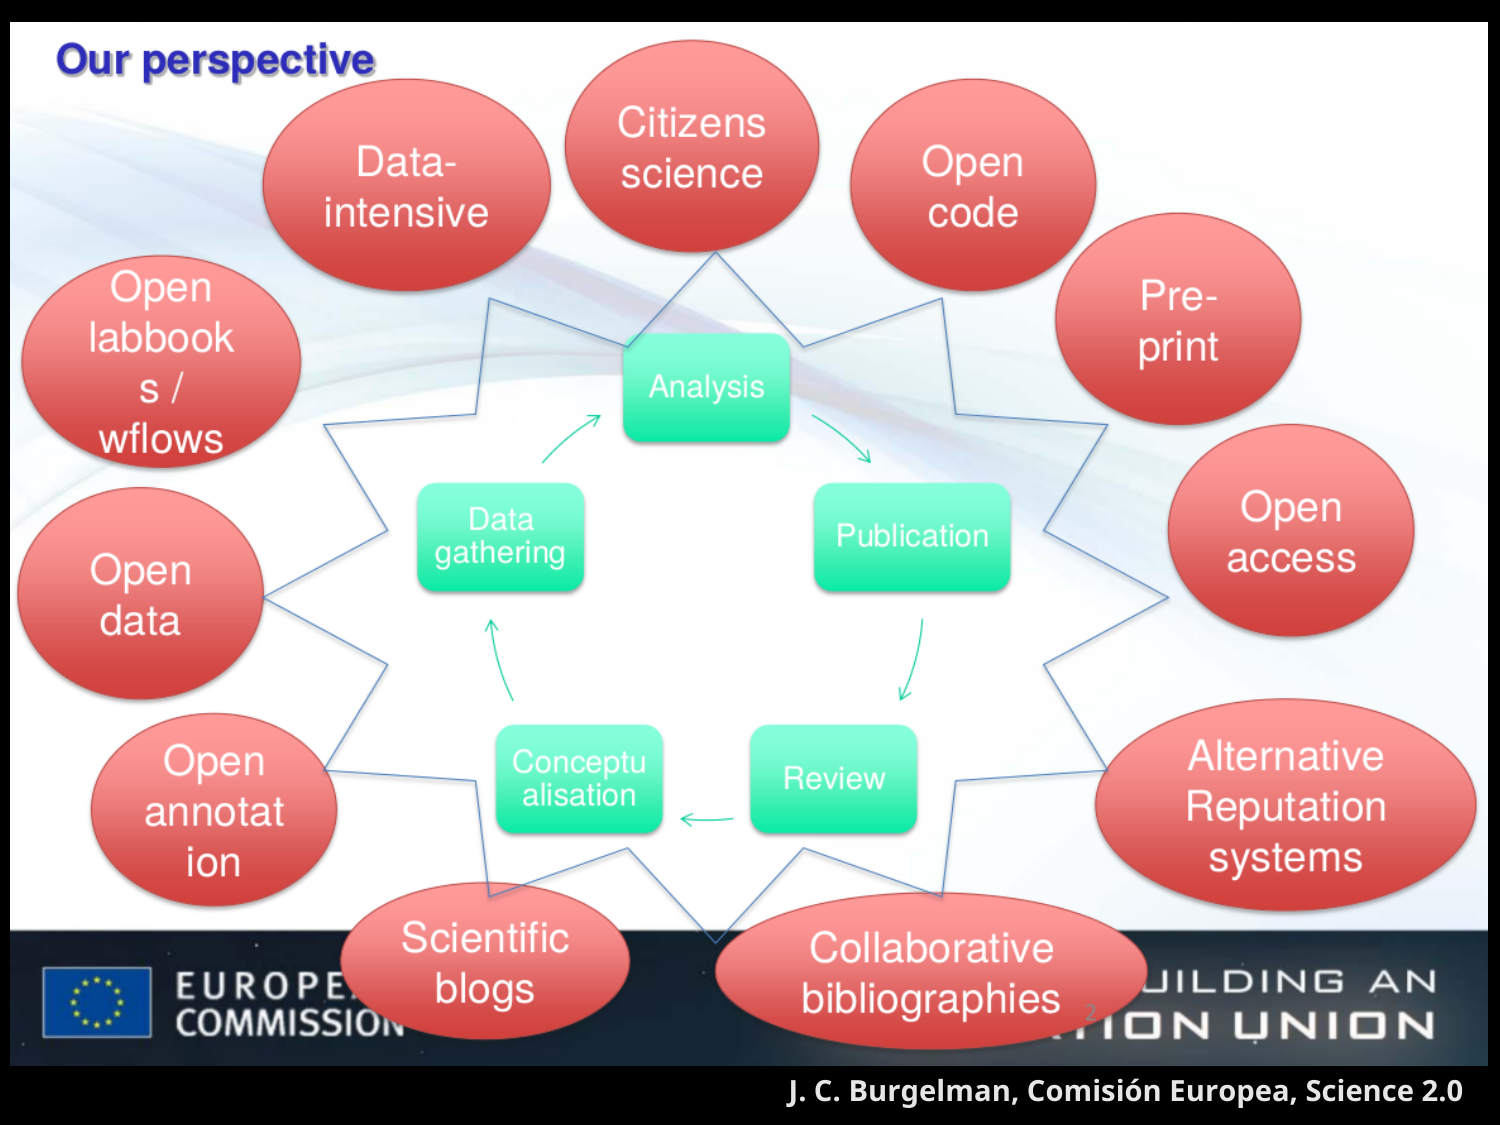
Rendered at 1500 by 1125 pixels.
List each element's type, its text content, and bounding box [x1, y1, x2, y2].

text_box J. C. Burgelman, Comisión Europea, Science 2.0 [767, 1074, 1464, 1110]
picture [10, 22, 1488, 1066]
